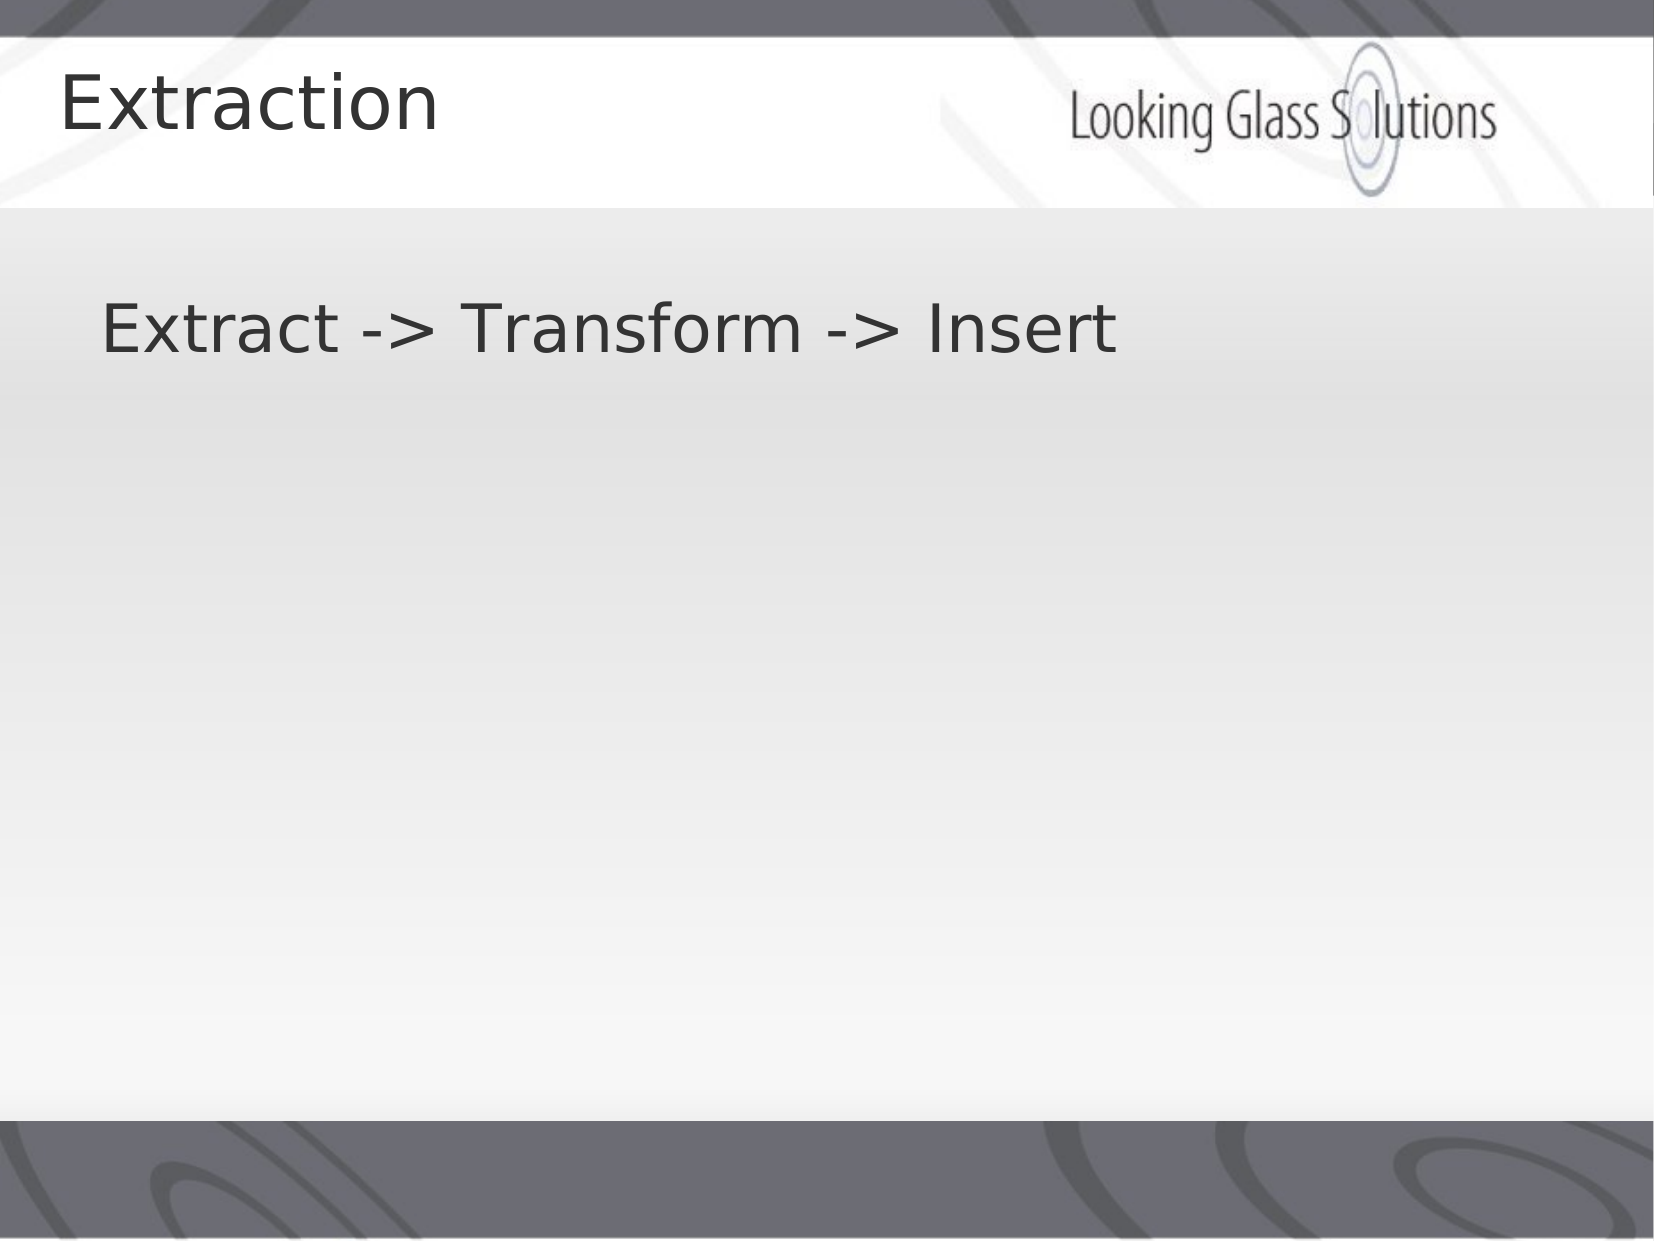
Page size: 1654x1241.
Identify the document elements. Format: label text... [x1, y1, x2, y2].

title Extraction [59, 29, 1270, 178]
list Extract -> Transform -> Insert [82, 290, 1571, 1109]
picture [0, 0, 1654, 1241]
